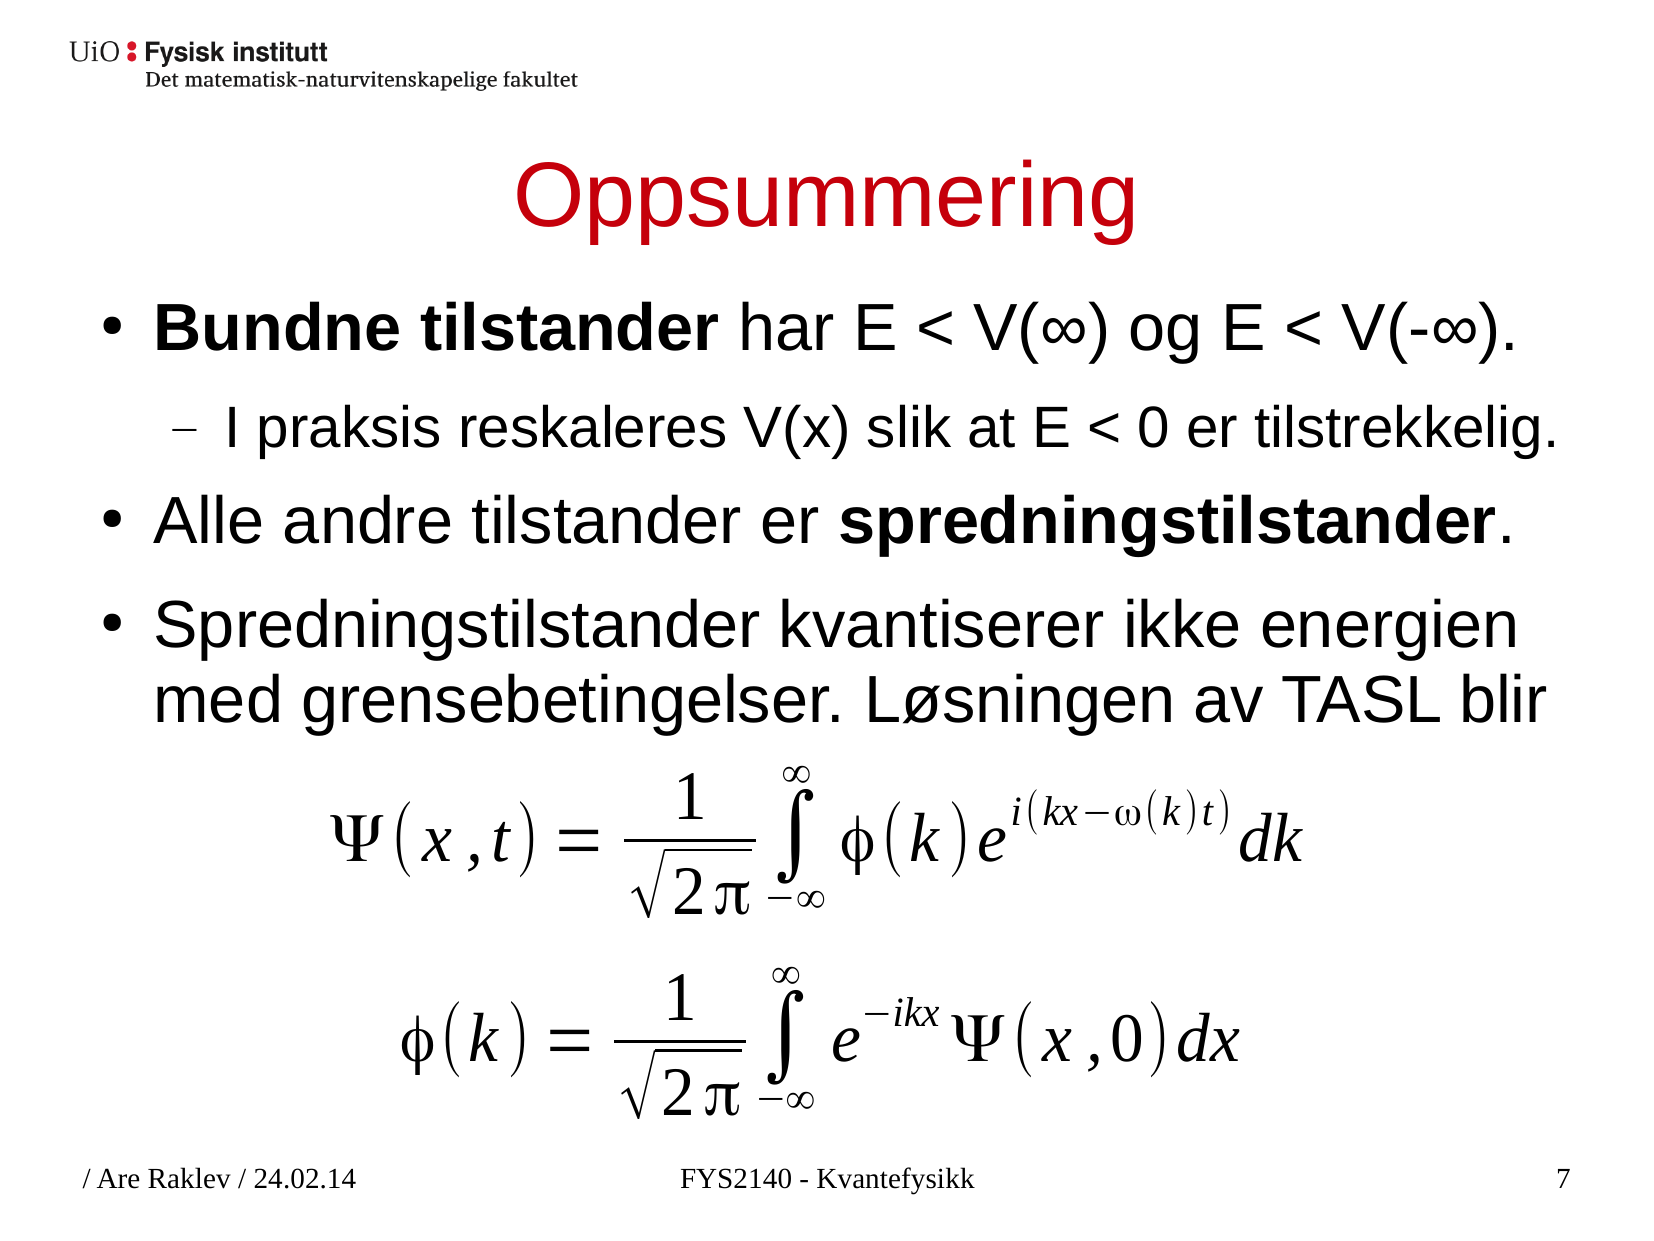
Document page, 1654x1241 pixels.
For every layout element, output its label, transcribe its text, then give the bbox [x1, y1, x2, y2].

chart [321, 758, 1316, 929]
title Oppsummering [82, 90, 1571, 290]
picture [68, 37, 581, 93]
chart [392, 958, 1250, 1130]
list Bundne tilstander har E < V(∞) og E < V(-∞). I praksis reskaleres V(x) slik at E < 0 er tilstrekkelig. Alle andre tilstander er spredningstilstander. Spredningstilstander kvantiserer ikke energien med grensebetingelser. Løsningen av TASL blir [82, 290, 1576, 1094]
